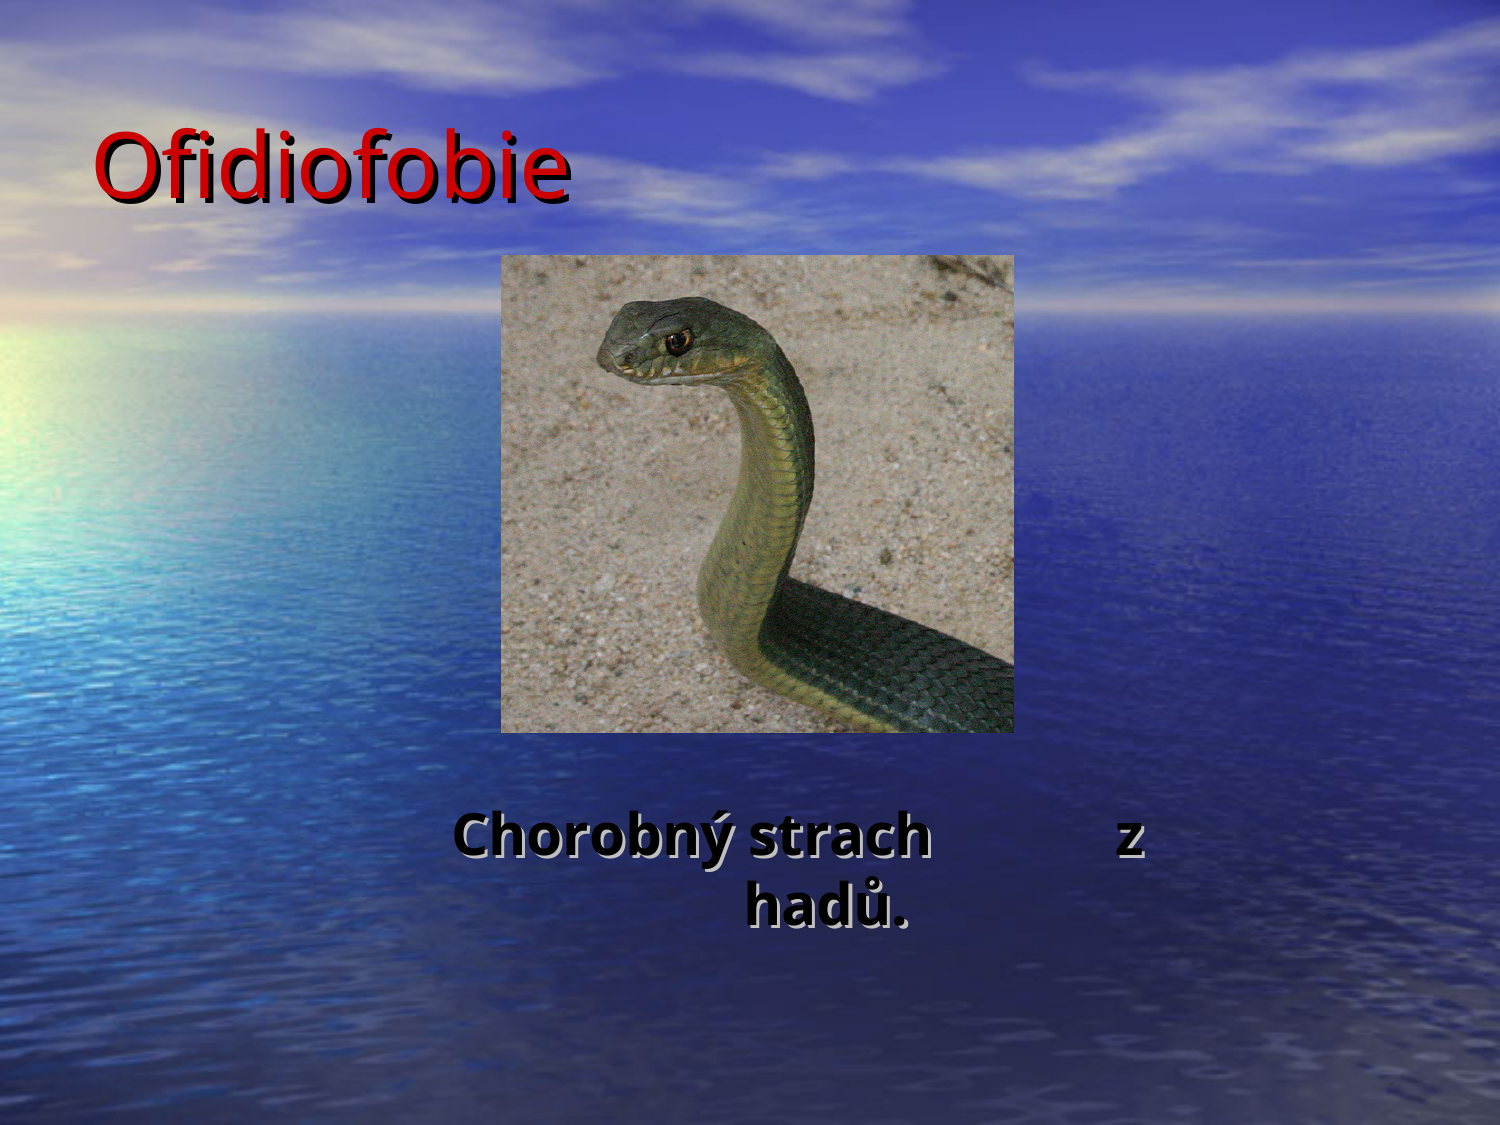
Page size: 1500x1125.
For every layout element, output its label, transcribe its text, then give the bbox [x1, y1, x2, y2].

list Chorobný strach z hadů. [430, 789, 1166, 953]
picture [0, 0, 1500, 1125]
title Ofidiofobie [75, 47, 1426, 276]
text_box [501, 255, 1014, 733]
